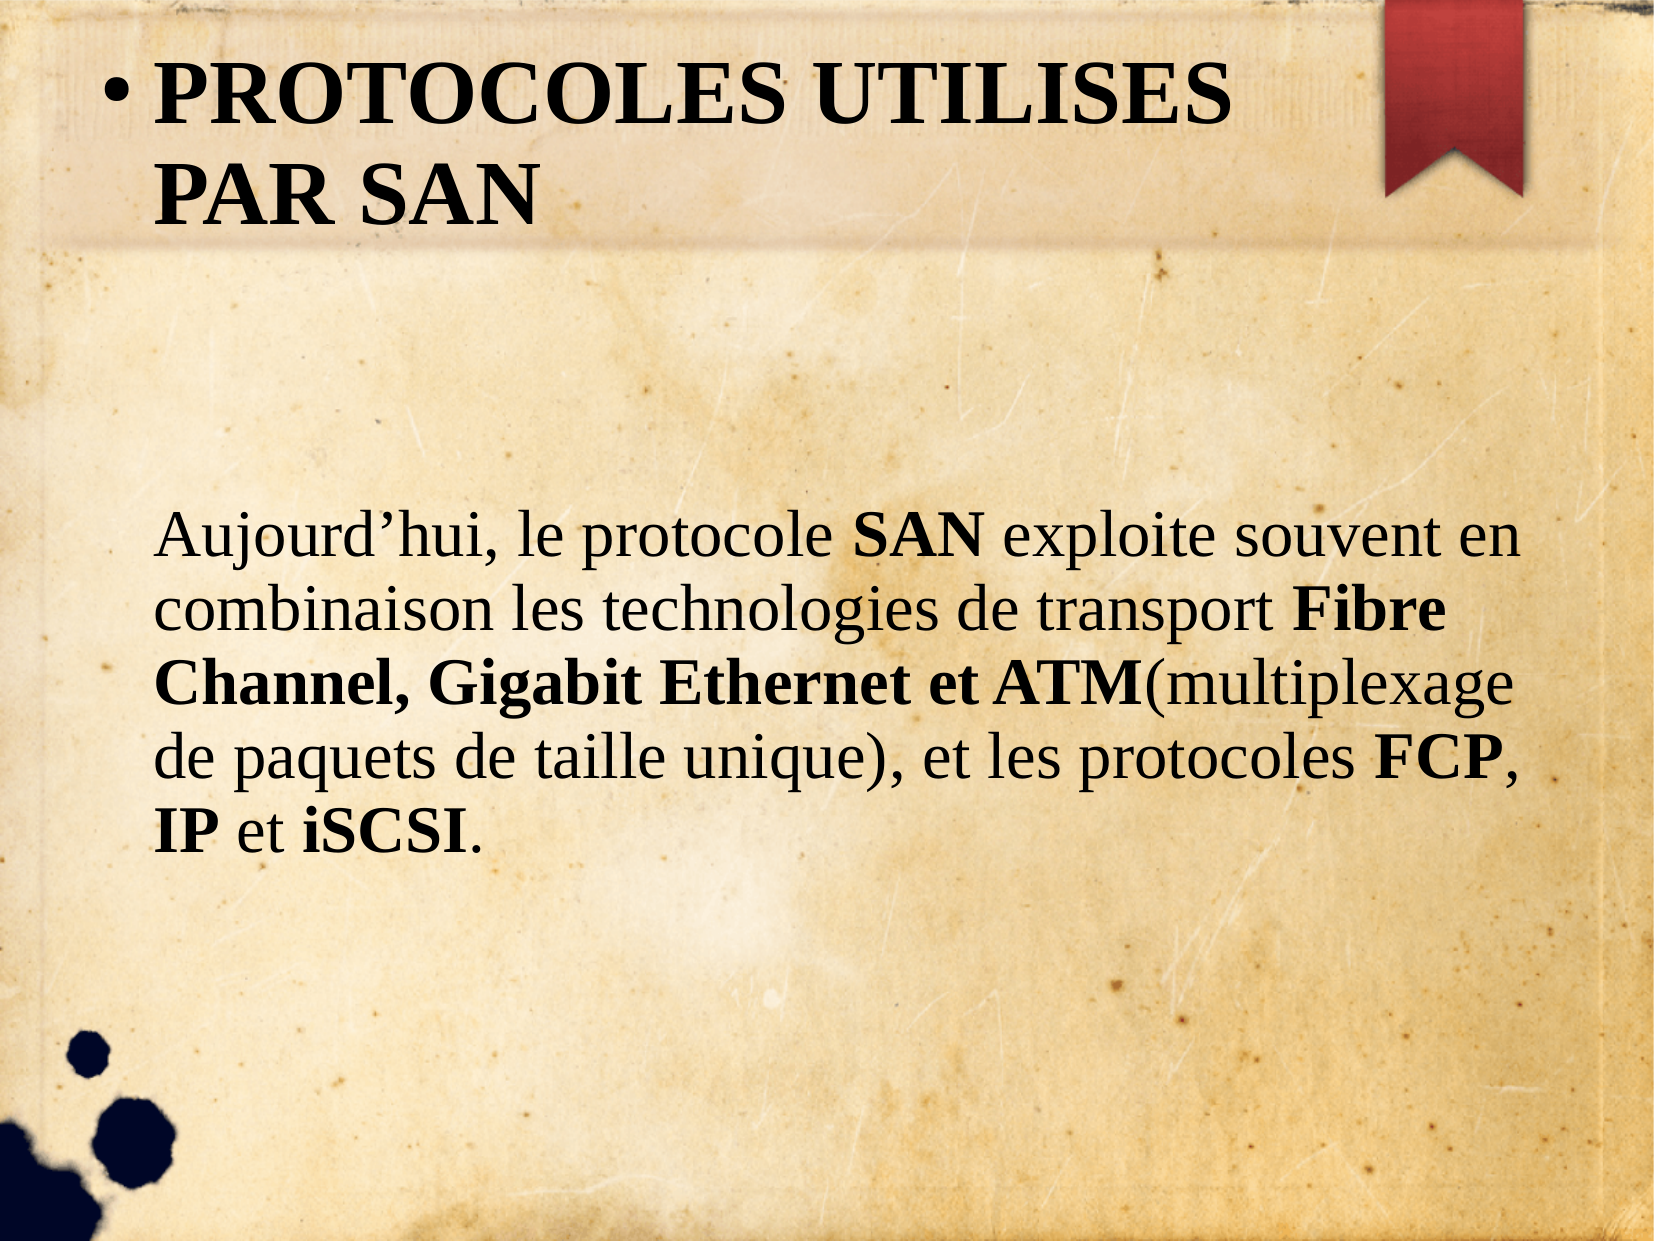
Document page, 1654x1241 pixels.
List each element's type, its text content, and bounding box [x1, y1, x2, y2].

title PROTOCOLES UTILISES PAR SAN [82, 41, 1347, 245]
list Aujourd’hui, le protocole SAN exploite souvent en combinaison les technologies de transport Fibre Channel, Gigabit Ethernet et ATM(multiplexage de paquets de taille unique), et les protocoles FCP, IP et iSCSI. [82, 290, 1538, 1010]
picture [0, 0, 1654, 1241]
